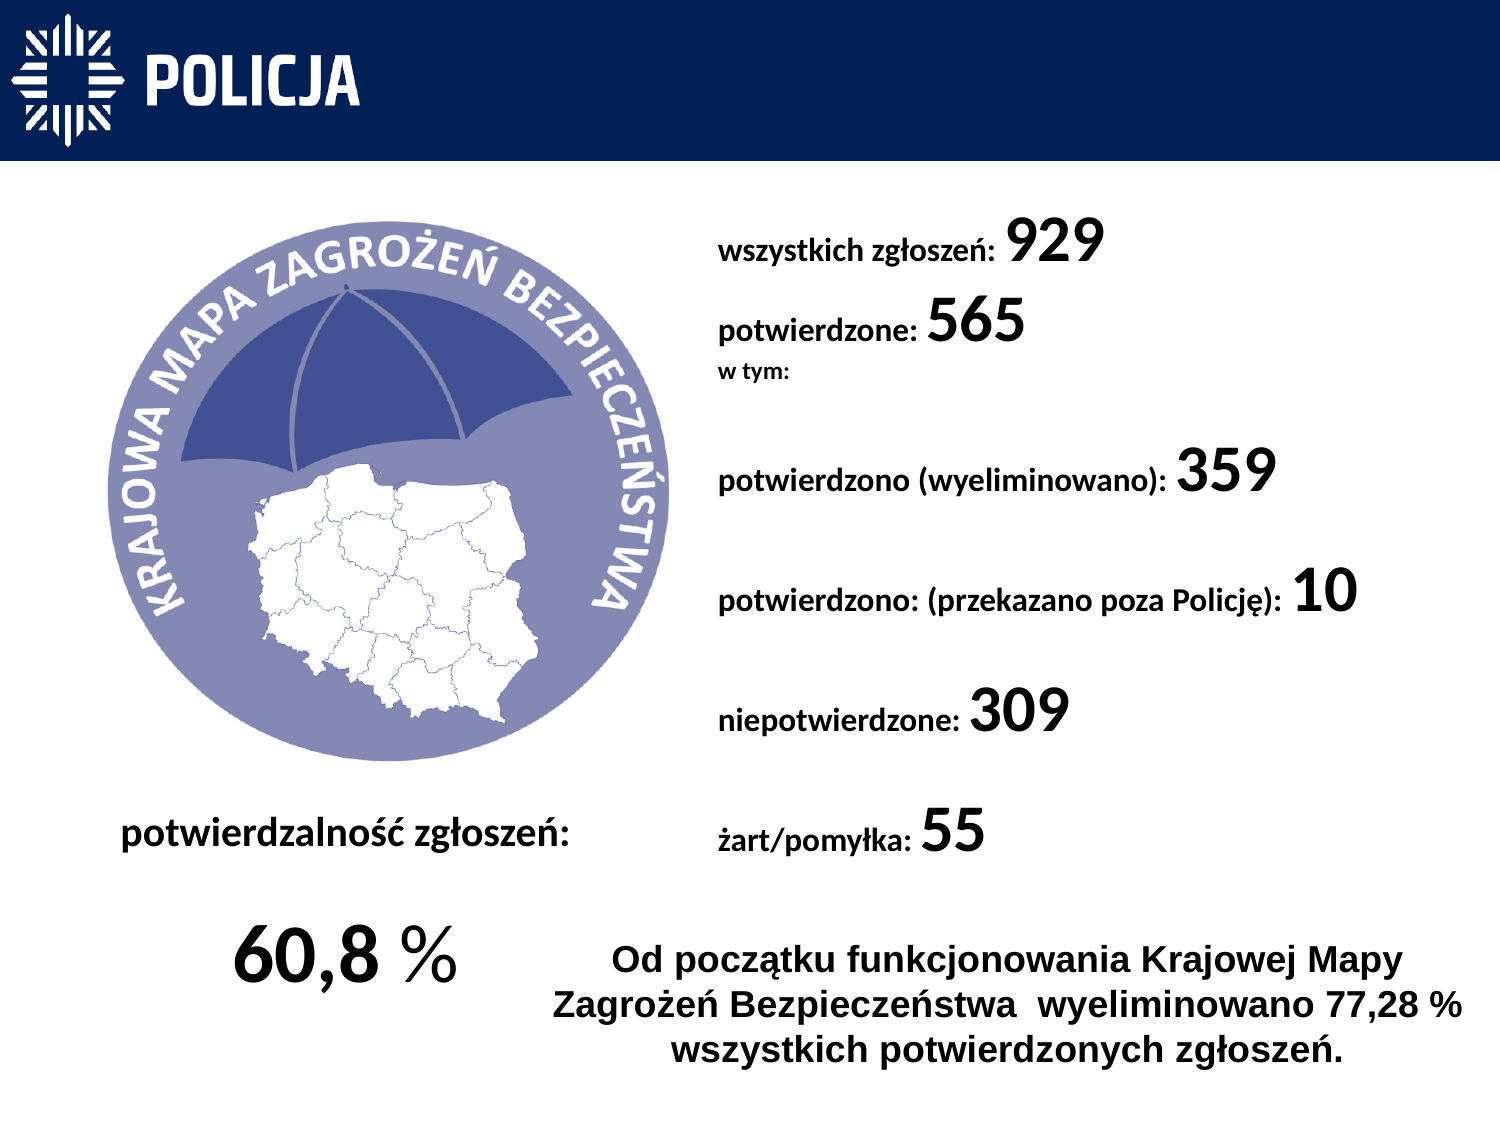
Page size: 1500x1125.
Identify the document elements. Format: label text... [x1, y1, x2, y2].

text_box [360, 0, 1500, 161]
text_box potwierdzalność zgłoszeń: 60,8 % [81, 796, 610, 1108]
picture [23, 199, 703, 785]
text_box Od początku funkcjonowania Krajowej Mapy Zagrożeń Bezpieczeństwa wyeliminowano 77,28 % wszystkich potwierdzonych zgłoszeń. [515, 928, 1500, 1078]
picture [0, 0, 360, 161]
text_box wszystkich zgłoszeń: 929 potwierdzone: 565 w tym: potwierdzono (wyeliminowano): 359 potwierdzono: (przekazano poza Policję): 10 niepotwierdzone: 309 żart/pomyłka: 55 [703, 187, 1477, 928]
